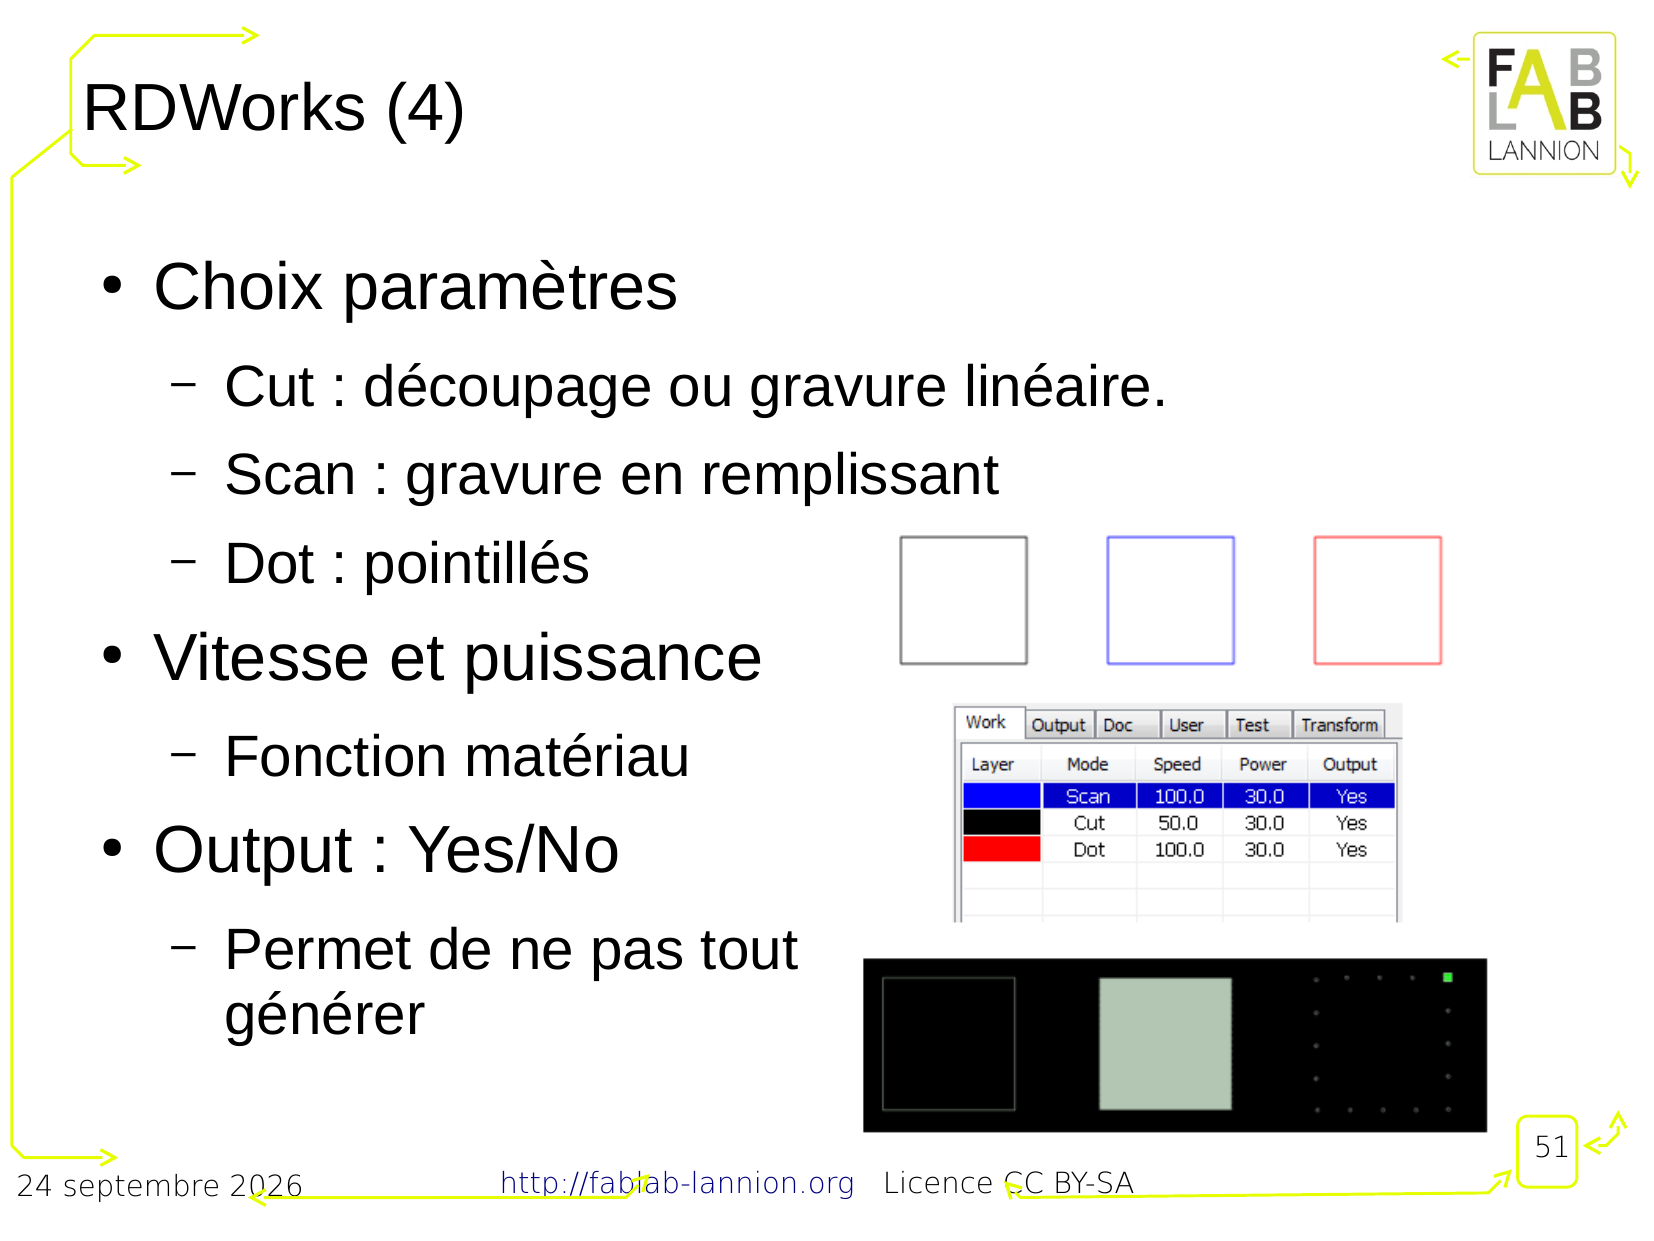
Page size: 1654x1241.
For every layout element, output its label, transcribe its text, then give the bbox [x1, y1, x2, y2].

list Choix paramètres Cut : découpage ou gravure linéaire. Scan : gravure en remplissant Dot : pointillés Vitesse et puissance Fonction matériau Output : Yes/No Permet de ne pas tout générer [82, 249, 1571, 1040]
title RDWorks (4) [82, 49, 1441, 166]
picture [862, 1040, 1489, 1153]
picture [1470, 29, 1619, 178]
